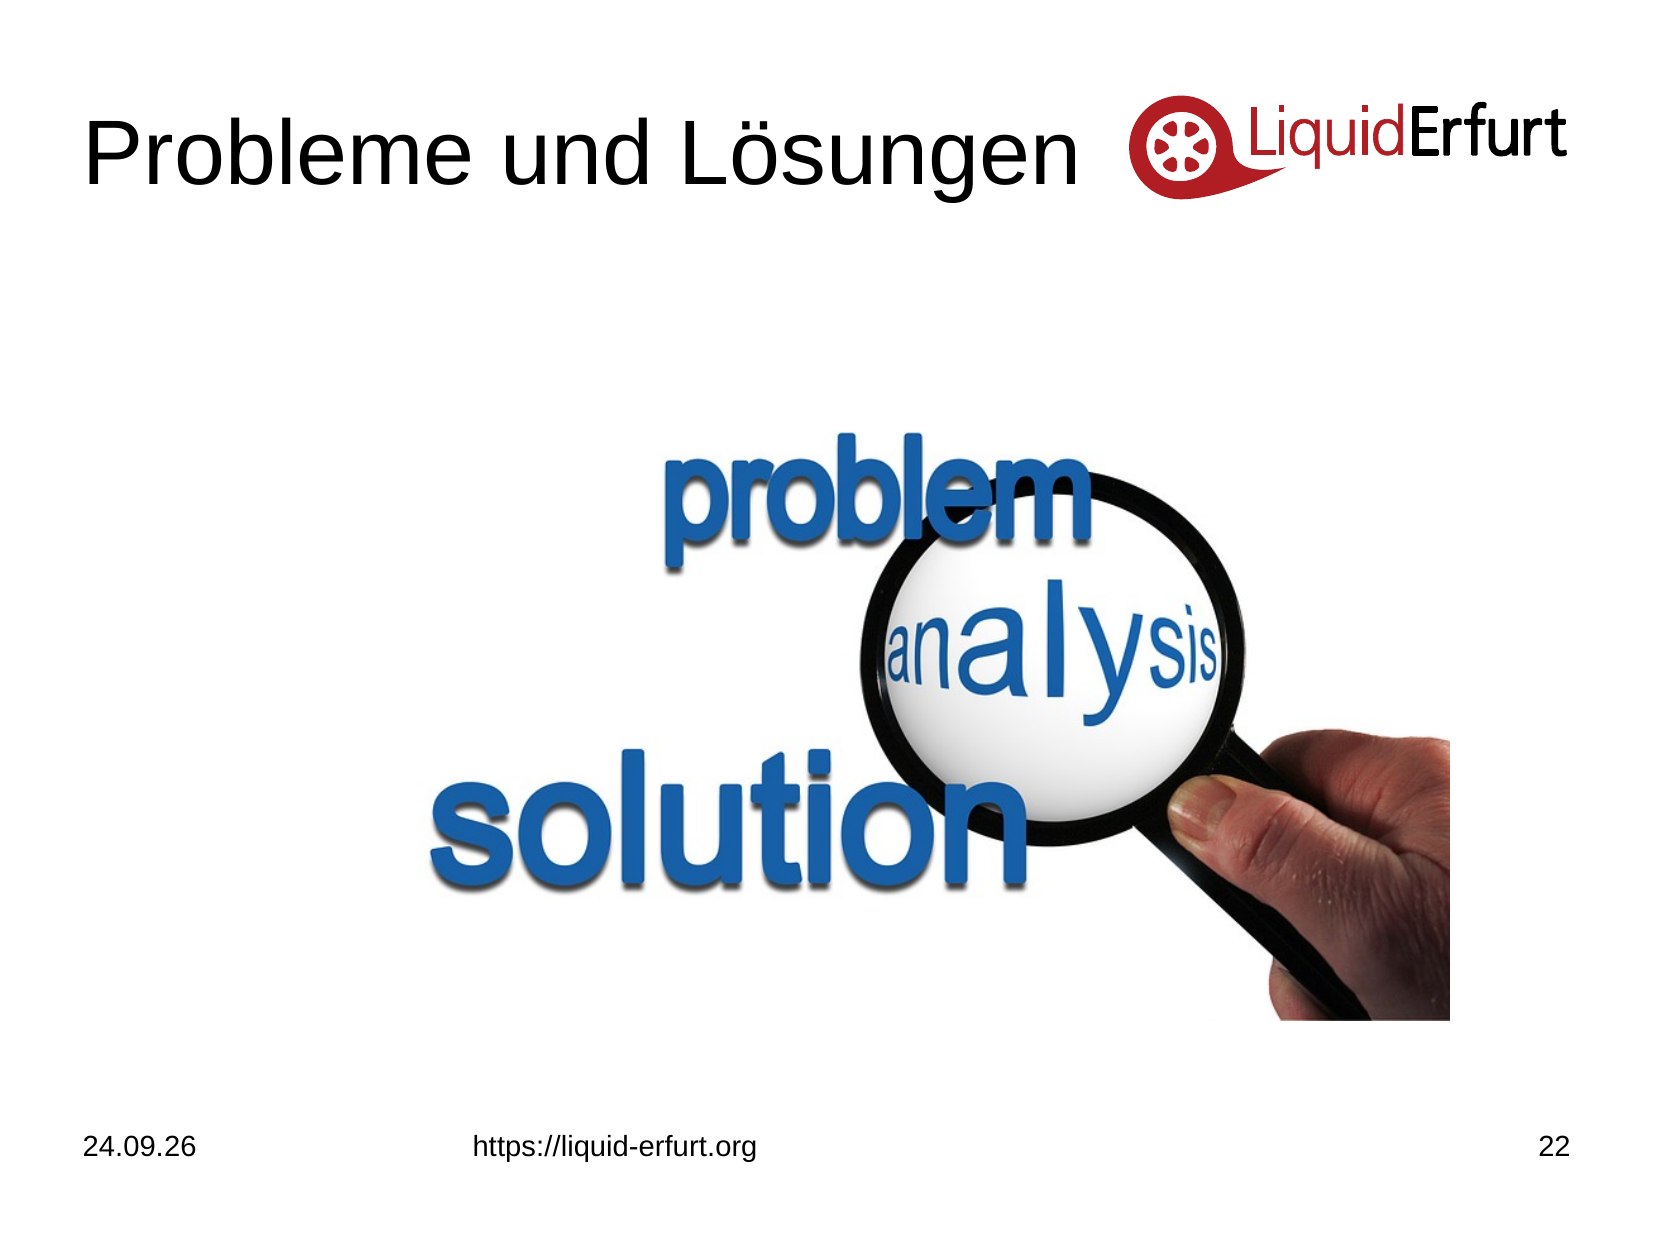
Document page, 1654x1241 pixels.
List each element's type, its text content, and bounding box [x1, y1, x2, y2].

picture [236, 271, 1450, 1021]
title Probleme und Lösungen [82, 49, 1571, 257]
